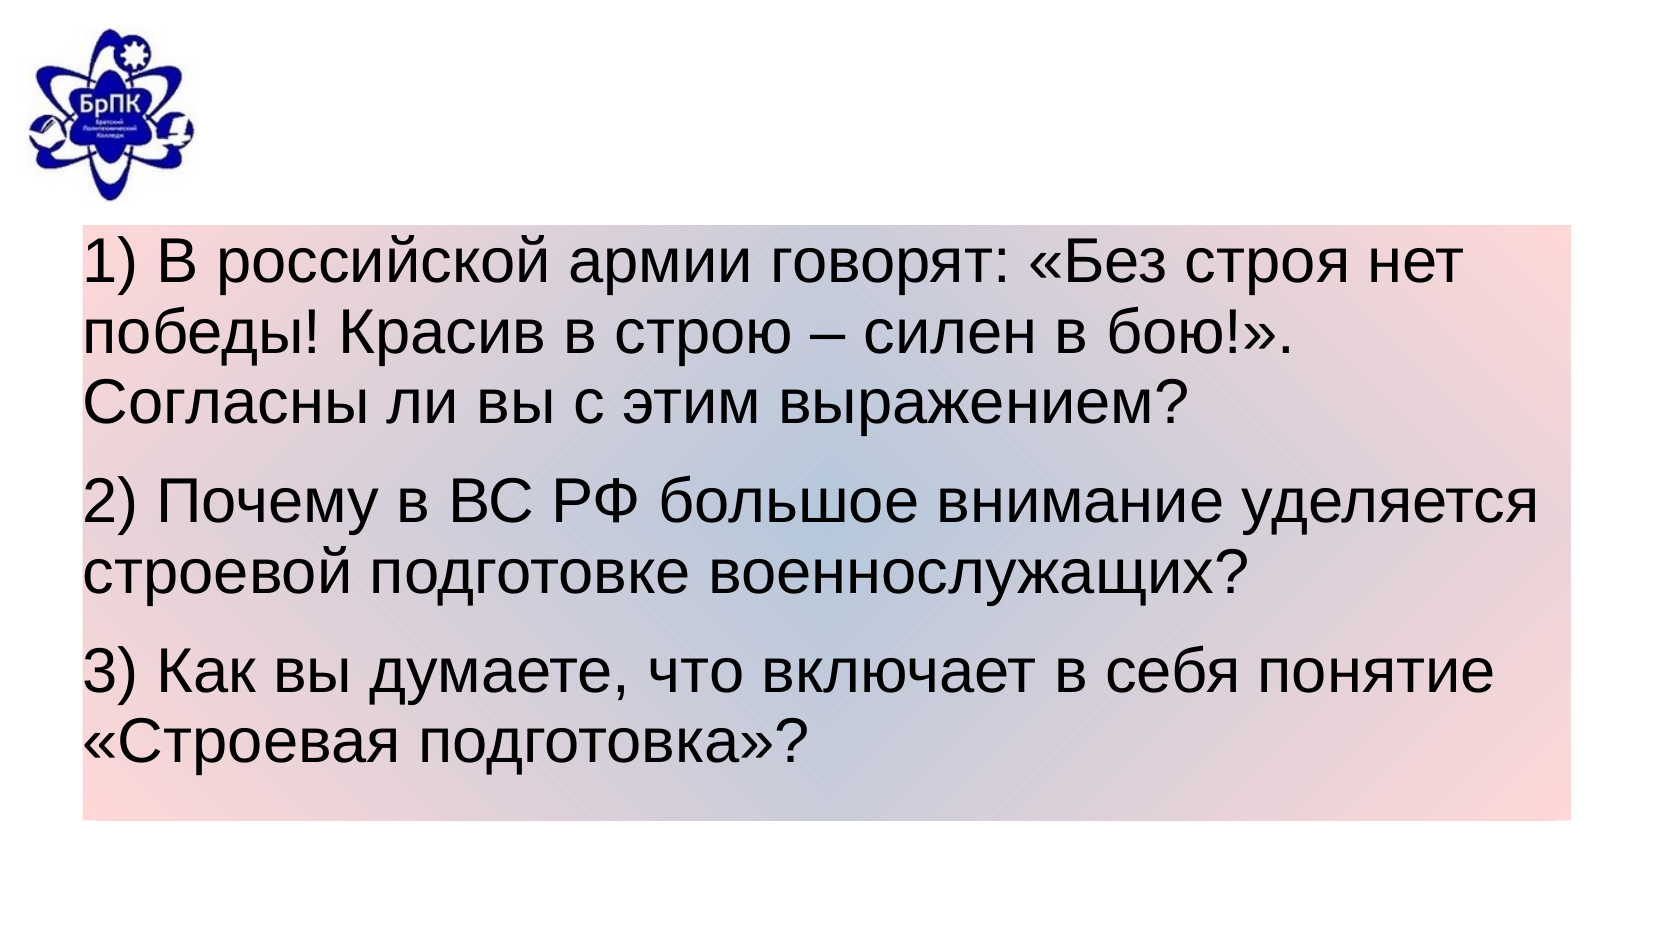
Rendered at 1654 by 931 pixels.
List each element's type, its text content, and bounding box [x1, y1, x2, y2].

picture [23, 26, 200, 204]
list 1) В российской армии говорят: «Без строя нет победы! Красив в строю – силен в бою!». Согласны ли вы с этим выражением? 2) Почему в ВС РФ большое внимание уделяется строевой подготовке военнослужащих? 3) Как вы думаете, что включает в себя понятие «Строевая подготовка»? [82, 225, 1571, 821]
